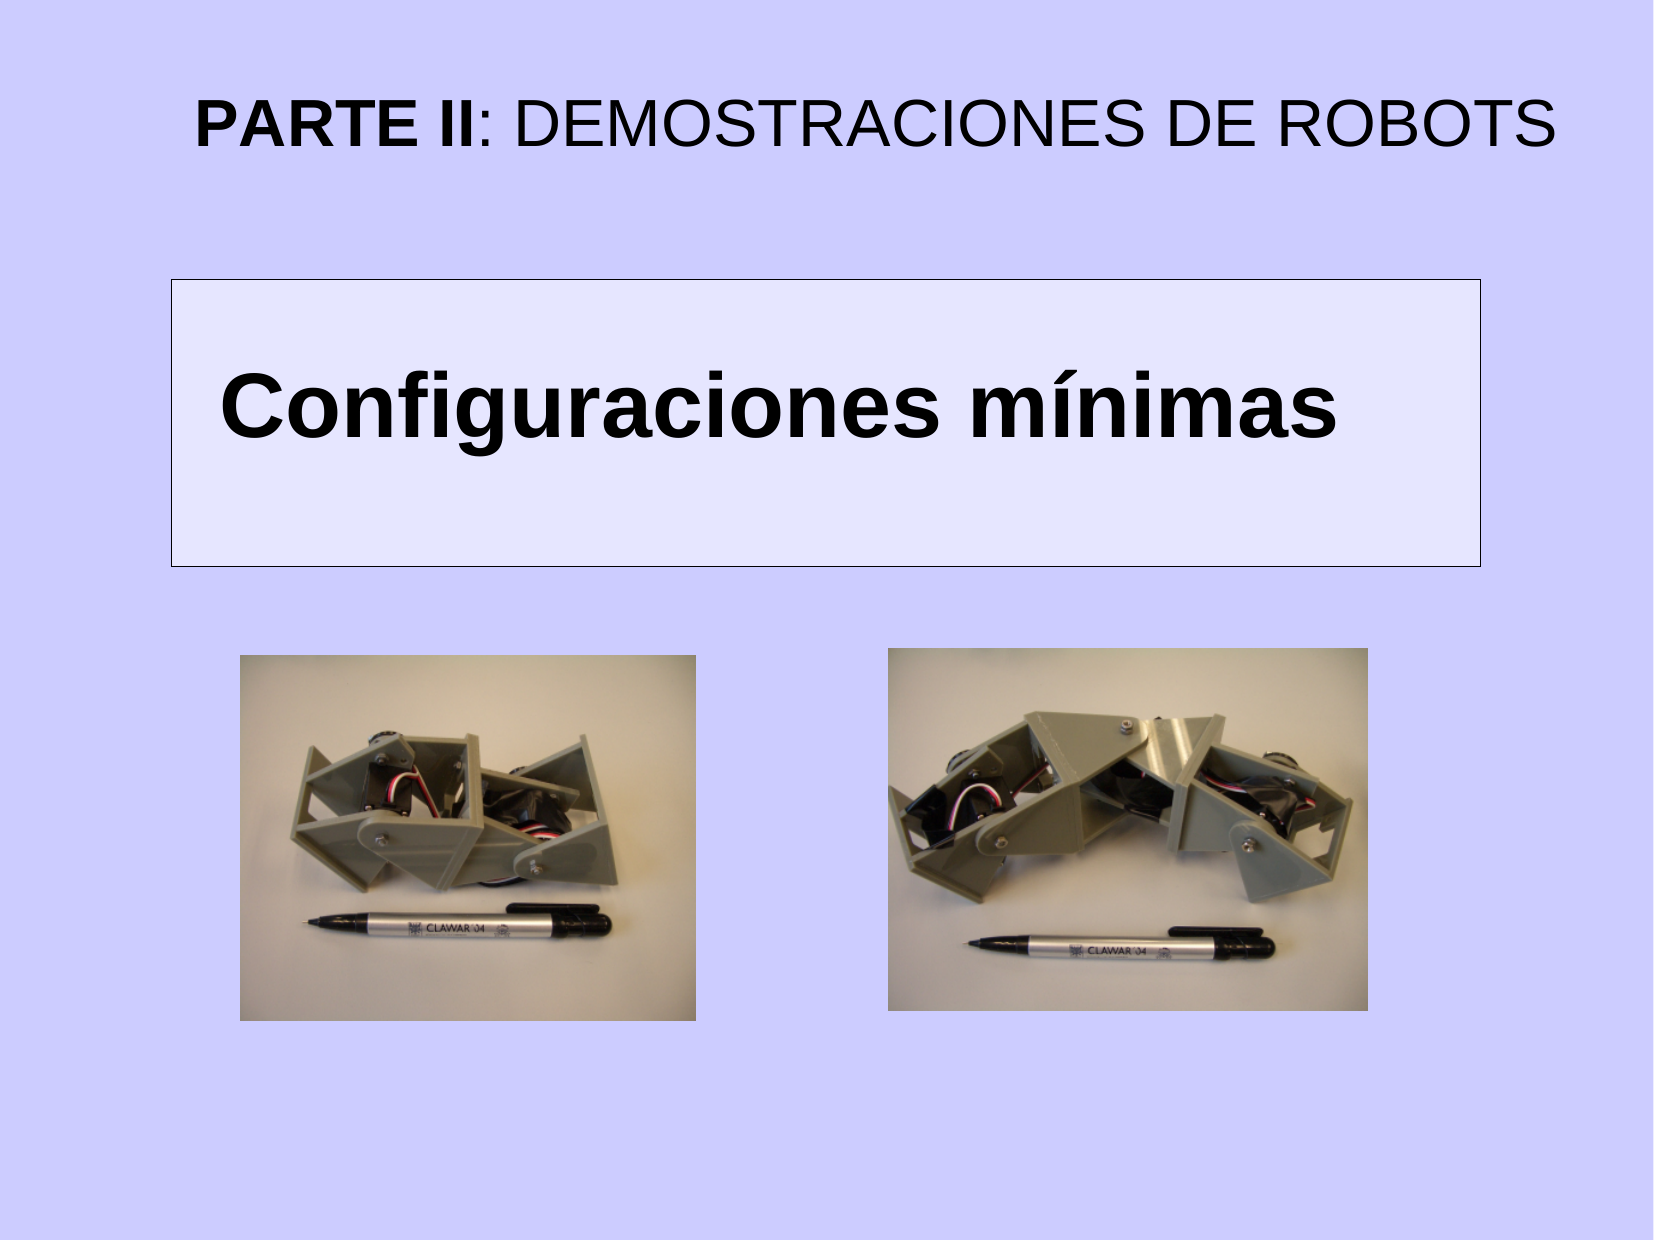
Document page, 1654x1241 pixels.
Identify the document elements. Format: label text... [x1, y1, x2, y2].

title Configuraciones mínimas [142, 259, 1418, 553]
picture [240, 655, 696, 1021]
text_box PARTE II: DEMOSTRACIONES DE ROBOTS [194, 85, 1560, 161]
text_box [171, 279, 1481, 567]
picture [888, 648, 1368, 1011]
